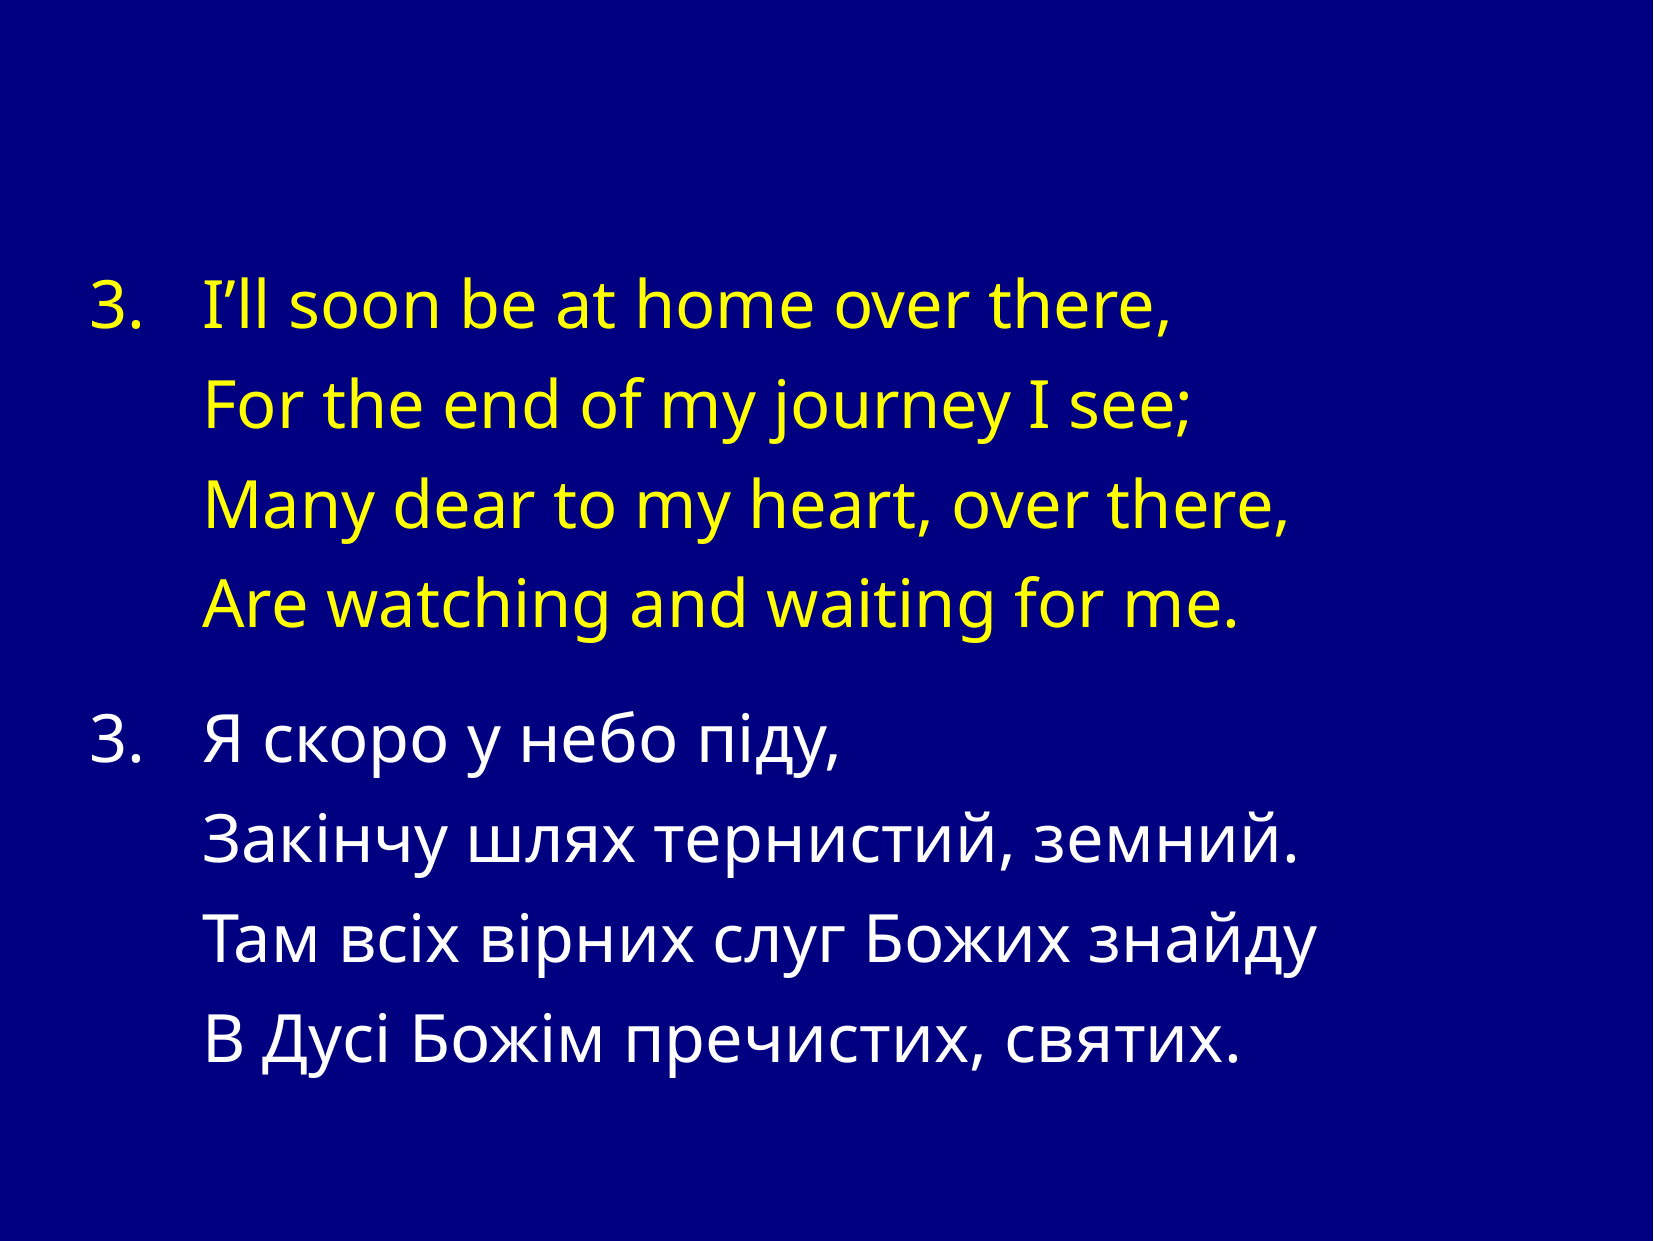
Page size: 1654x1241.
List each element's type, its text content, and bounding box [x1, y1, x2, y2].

text_box 3. I’ll soon be at home over there, For the end of my journey I see; Many dear to my heart, over there, Are watching and waiting for me. [75, 150, 1576, 638]
text_box 3. Я скоро у небо піду, Закінчу шлях тернистий, земний. Там всіх вірних слуг Божих знайду В Дусі Божім пречистих, святих. [75, 675, 1576, 1163]
